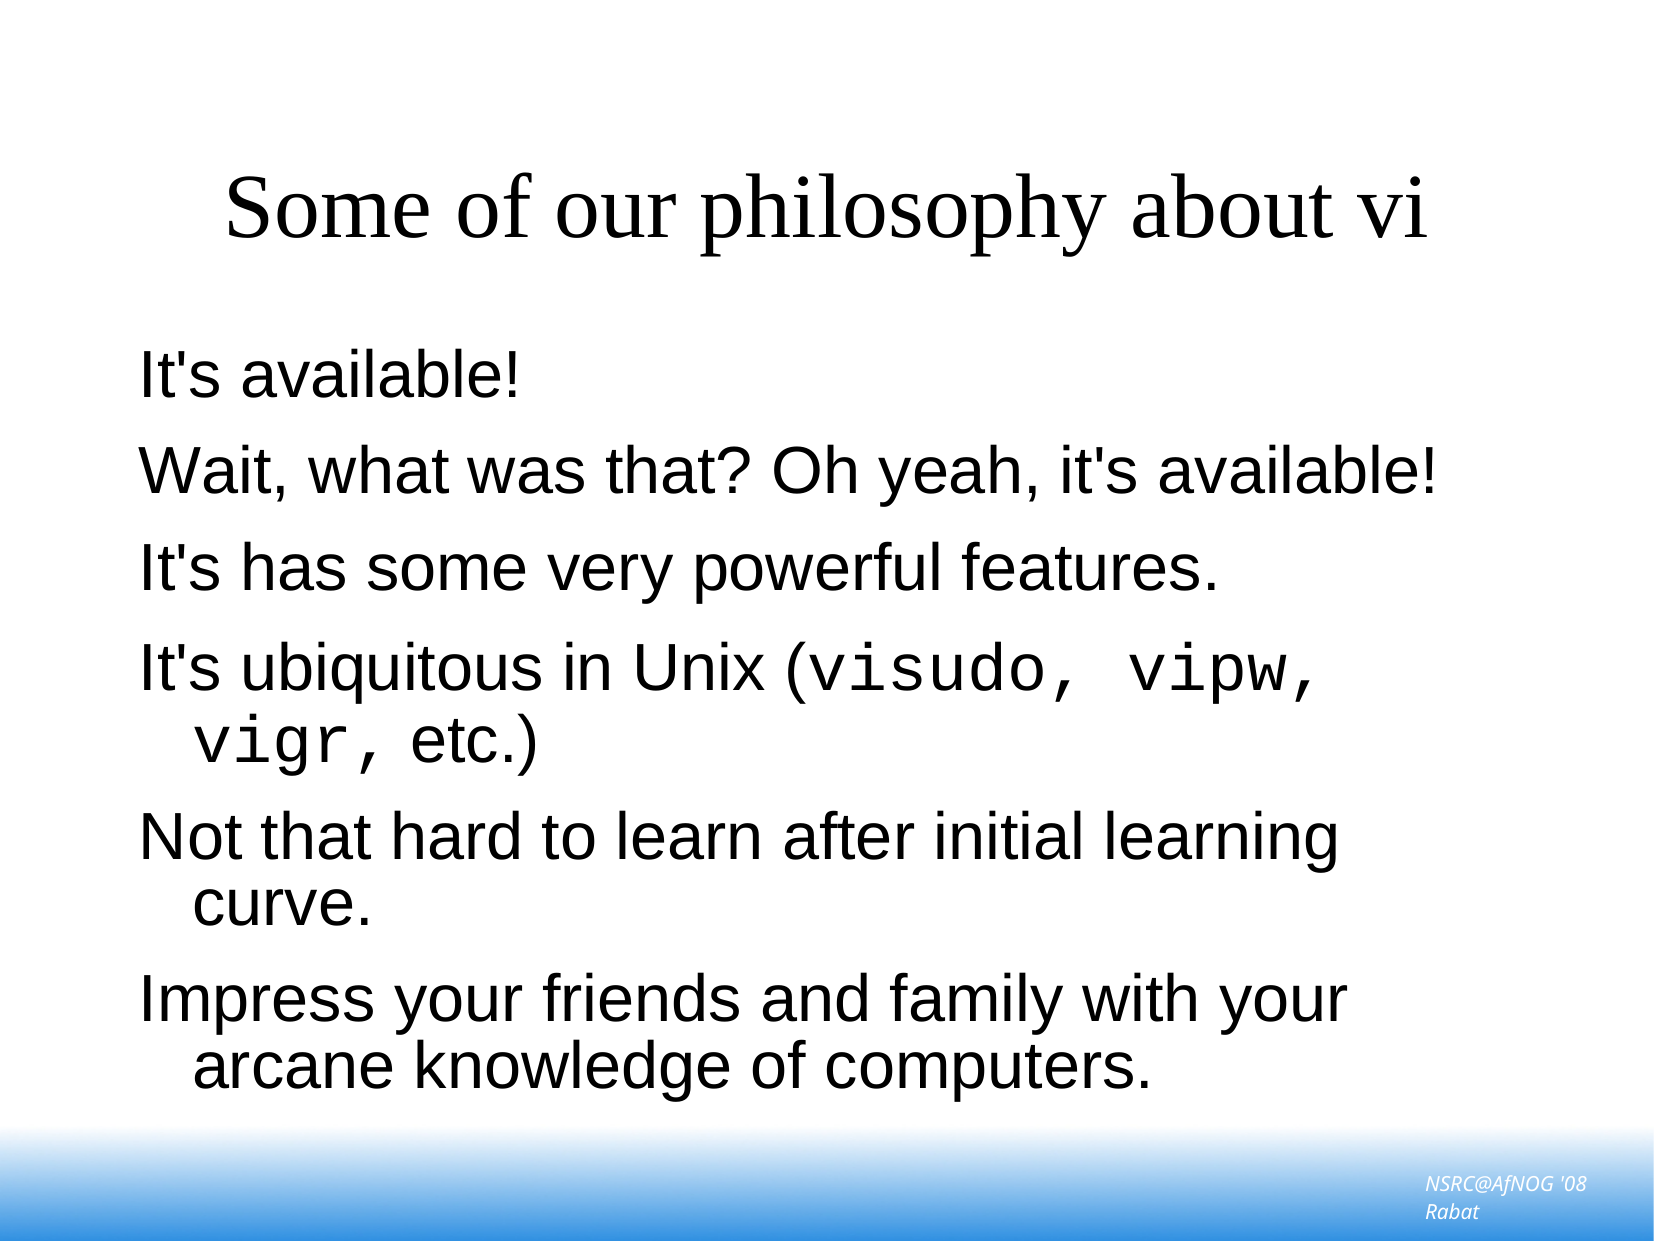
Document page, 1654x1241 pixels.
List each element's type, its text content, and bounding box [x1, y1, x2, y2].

picture [0, 1124, 1654, 1241]
list It's available! Wait, what was that? Oh yeah, it's available! It's has some very powerful features. It's ubiquitous in Unix (visudo, vipw, vigr, etc.) Not that hard to learn after initial learning curve. Impress your friends and family with your arcane knowledge of computers. [121, 344, 1534, 1135]
title Some of our philosophy about vi [121, 102, 1534, 311]
